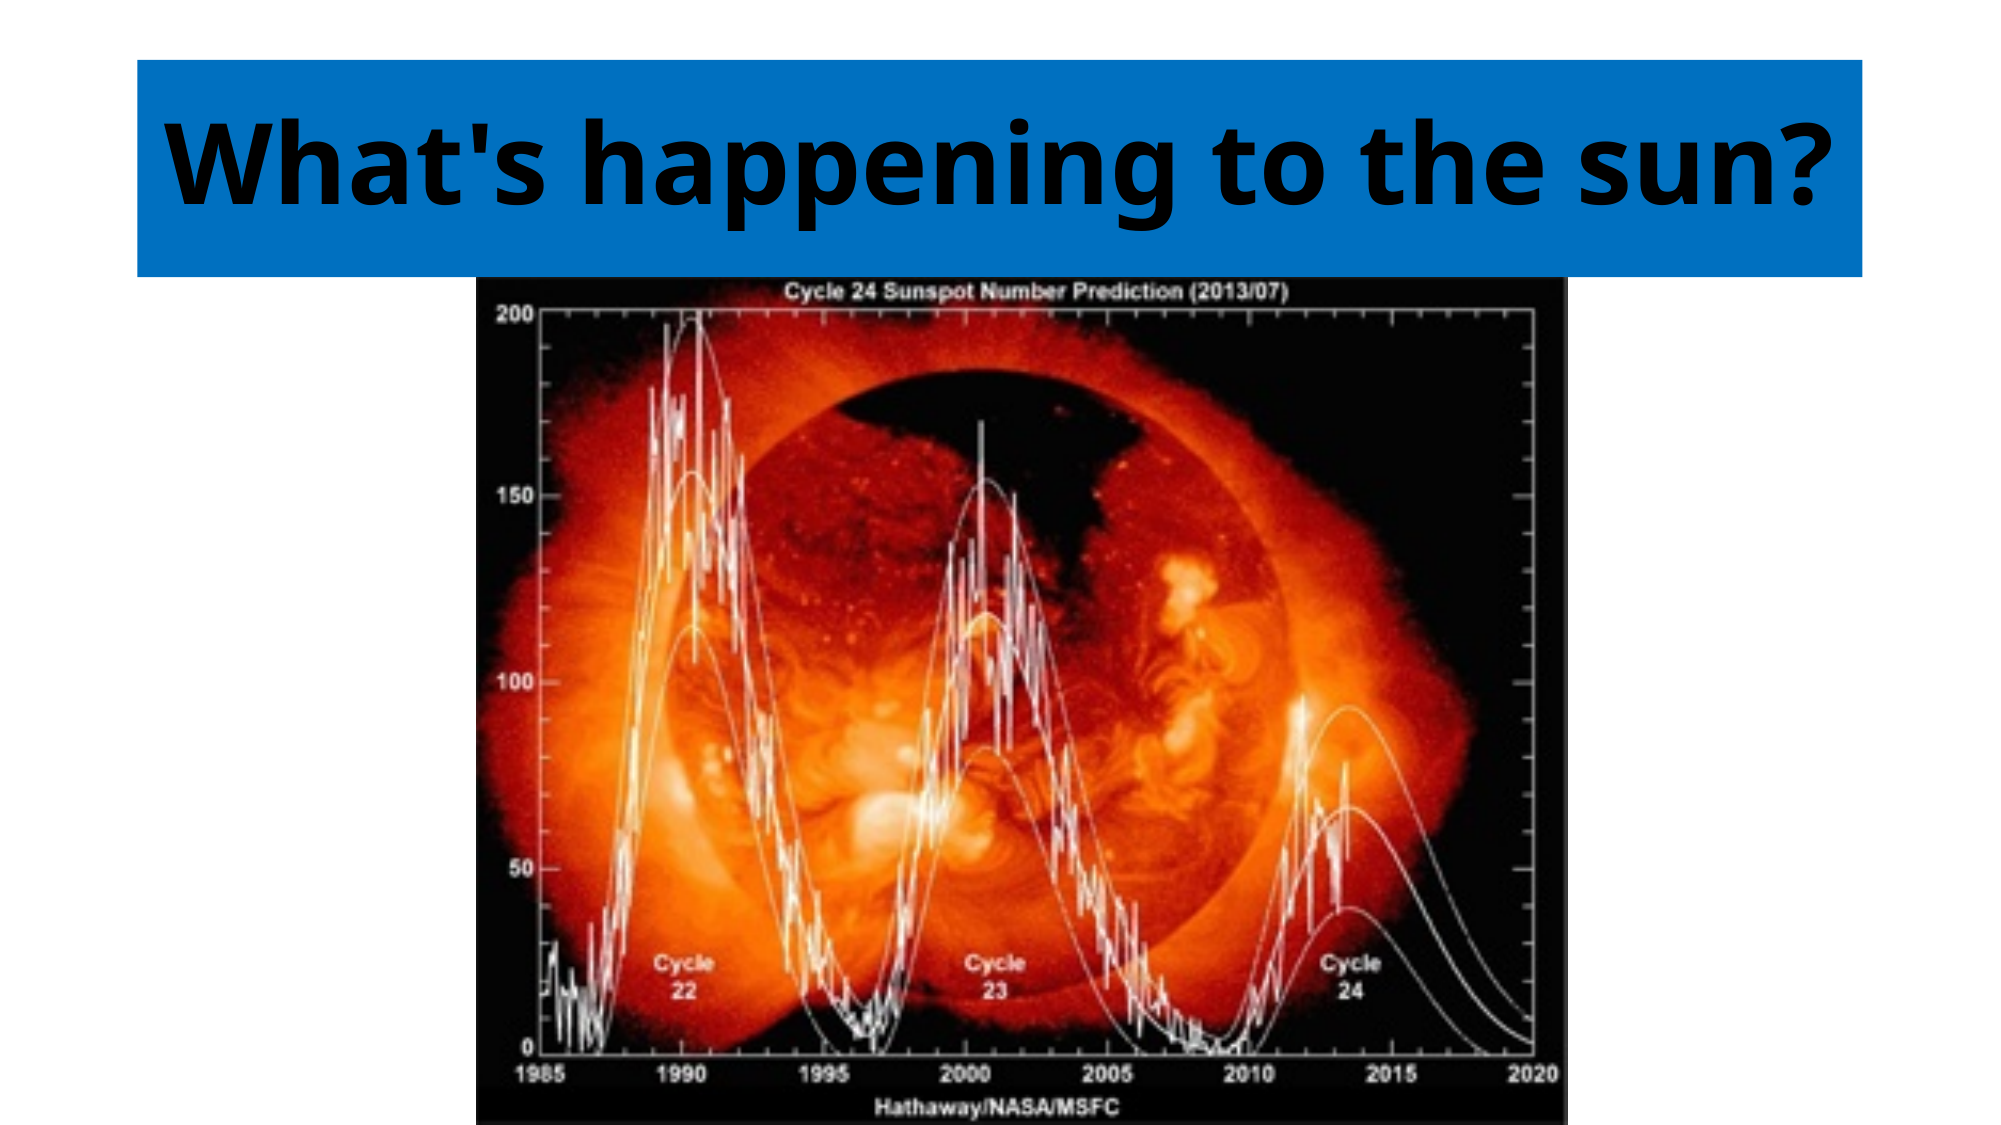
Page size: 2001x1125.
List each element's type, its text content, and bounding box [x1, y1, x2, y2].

picture [476, 277, 1568, 1125]
text_box What's happening to the sun? [137, 59, 1863, 278]
